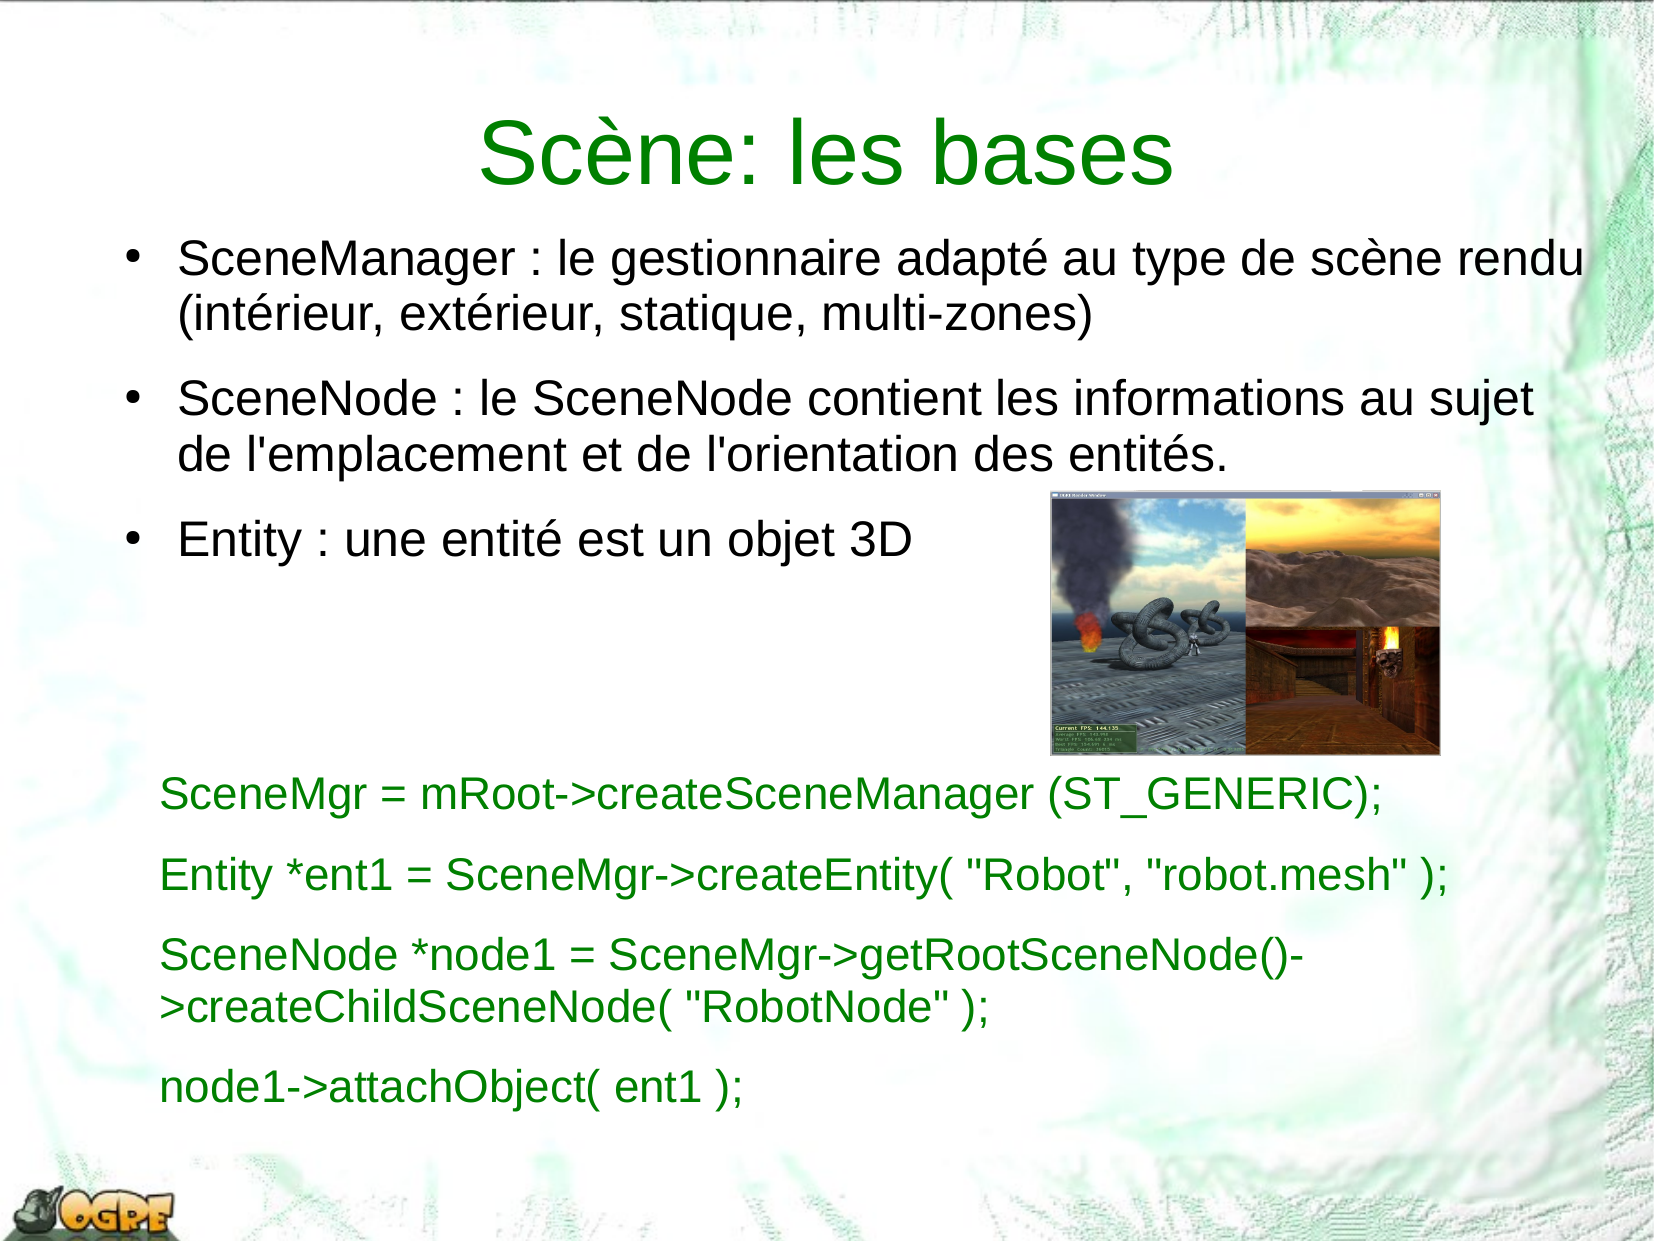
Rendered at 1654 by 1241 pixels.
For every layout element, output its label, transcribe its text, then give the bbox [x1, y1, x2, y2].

picture [0, 0, 1654, 1241]
list SceneManager : le gestionnaire adapté au type de scène rendu (intérieur, extérieur, statique, multi-zones) SceneNode : le SceneNode contient les informations au sujet de l'emplacement et de l'orientation des entités. Entity : une entité est un objet 3D [106, 229, 1595, 621]
title Scène: les bases [82, 49, 1571, 257]
list SceneMgr = mRoot->createSceneManager (ST_GENERIC); Entity *ent1 = SceneMgr->createEntity( "Robot", "robot.mesh" ); SceneNode *node1 = SceneMgr->getRootSceneNode()->createChildSceneNode( "RobotNode" ); node1->attachObject( ent1 ); [88, 767, 1506, 1211]
